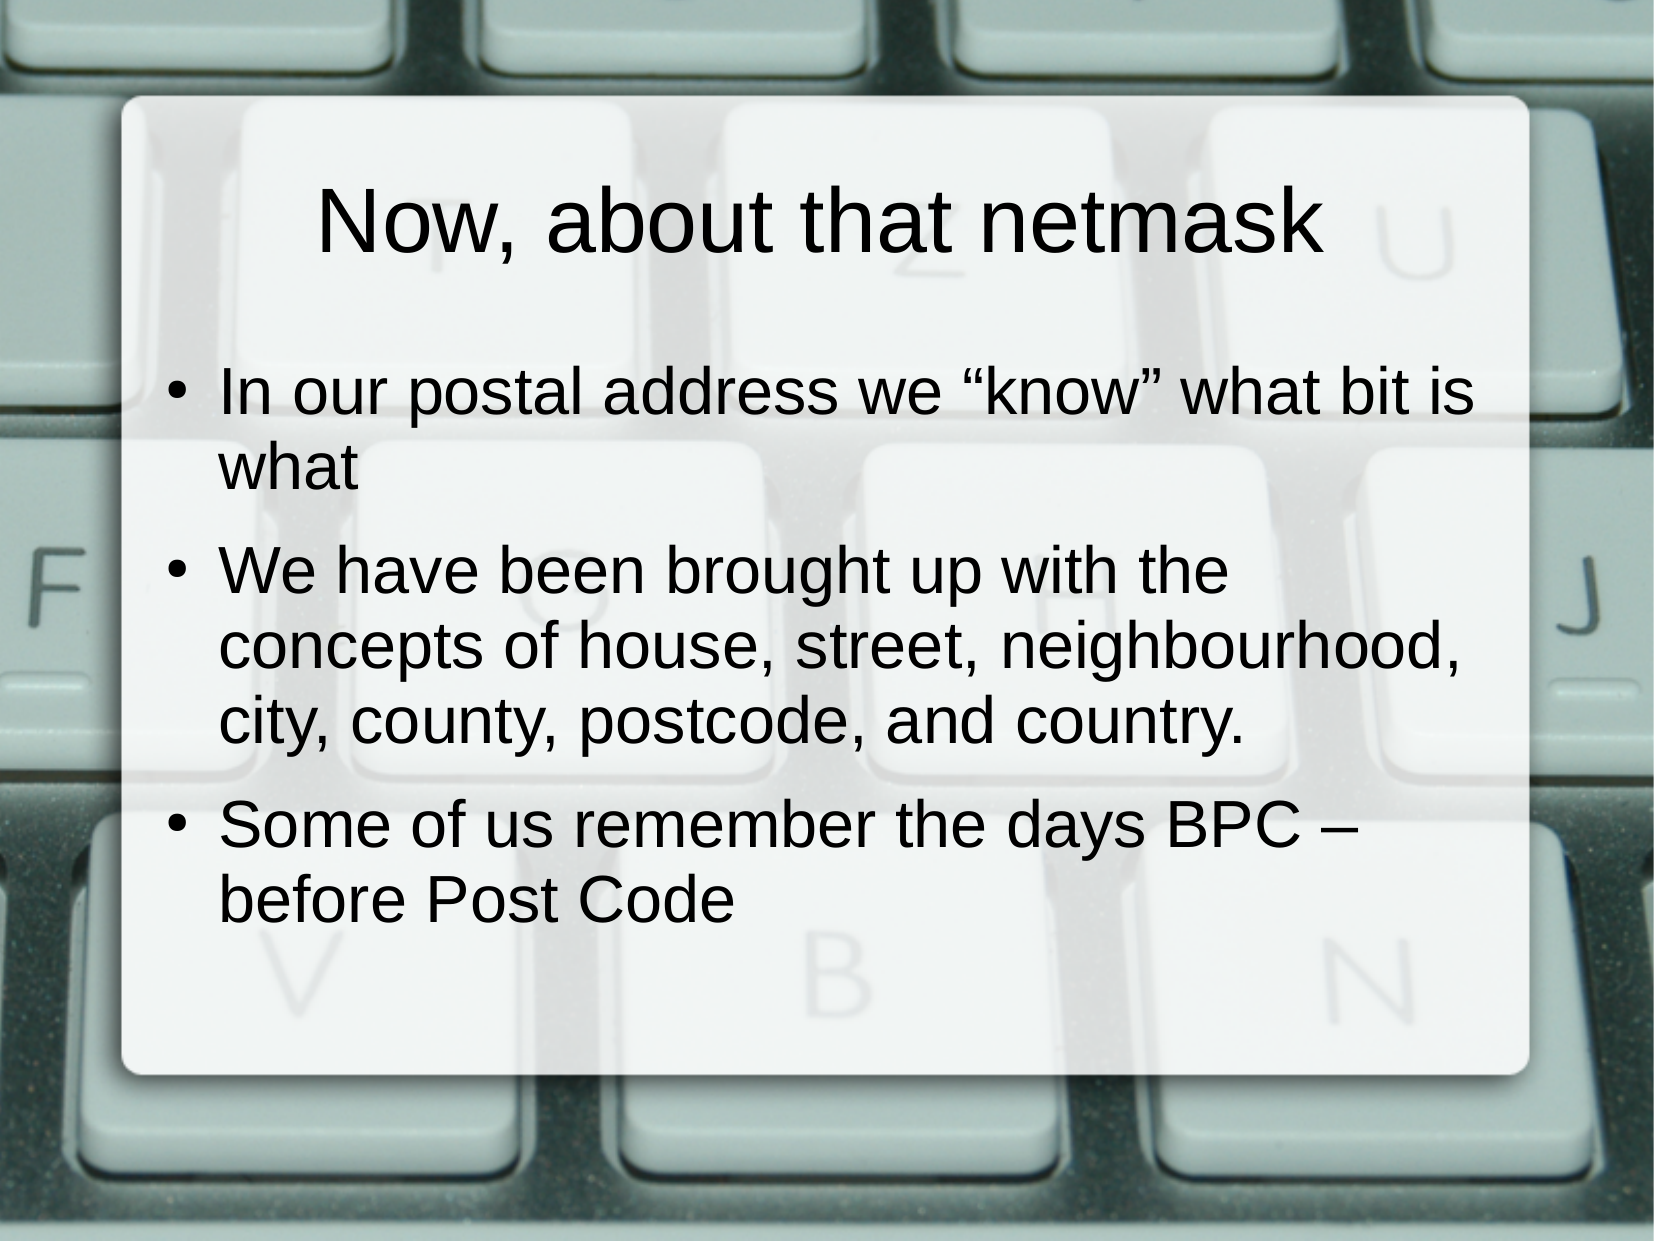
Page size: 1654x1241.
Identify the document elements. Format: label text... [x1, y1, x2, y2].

list In our postal address we “know” what bit is what We have been brought up with the concepts of house, street, neighbourhood, city, county, postcode, and country. Some of us remember the days BPC – before Post Code [147, 354, 1506, 1049]
picture [0, 0, 1654, 1241]
title Now, about that netmask [135, 125, 1506, 318]
